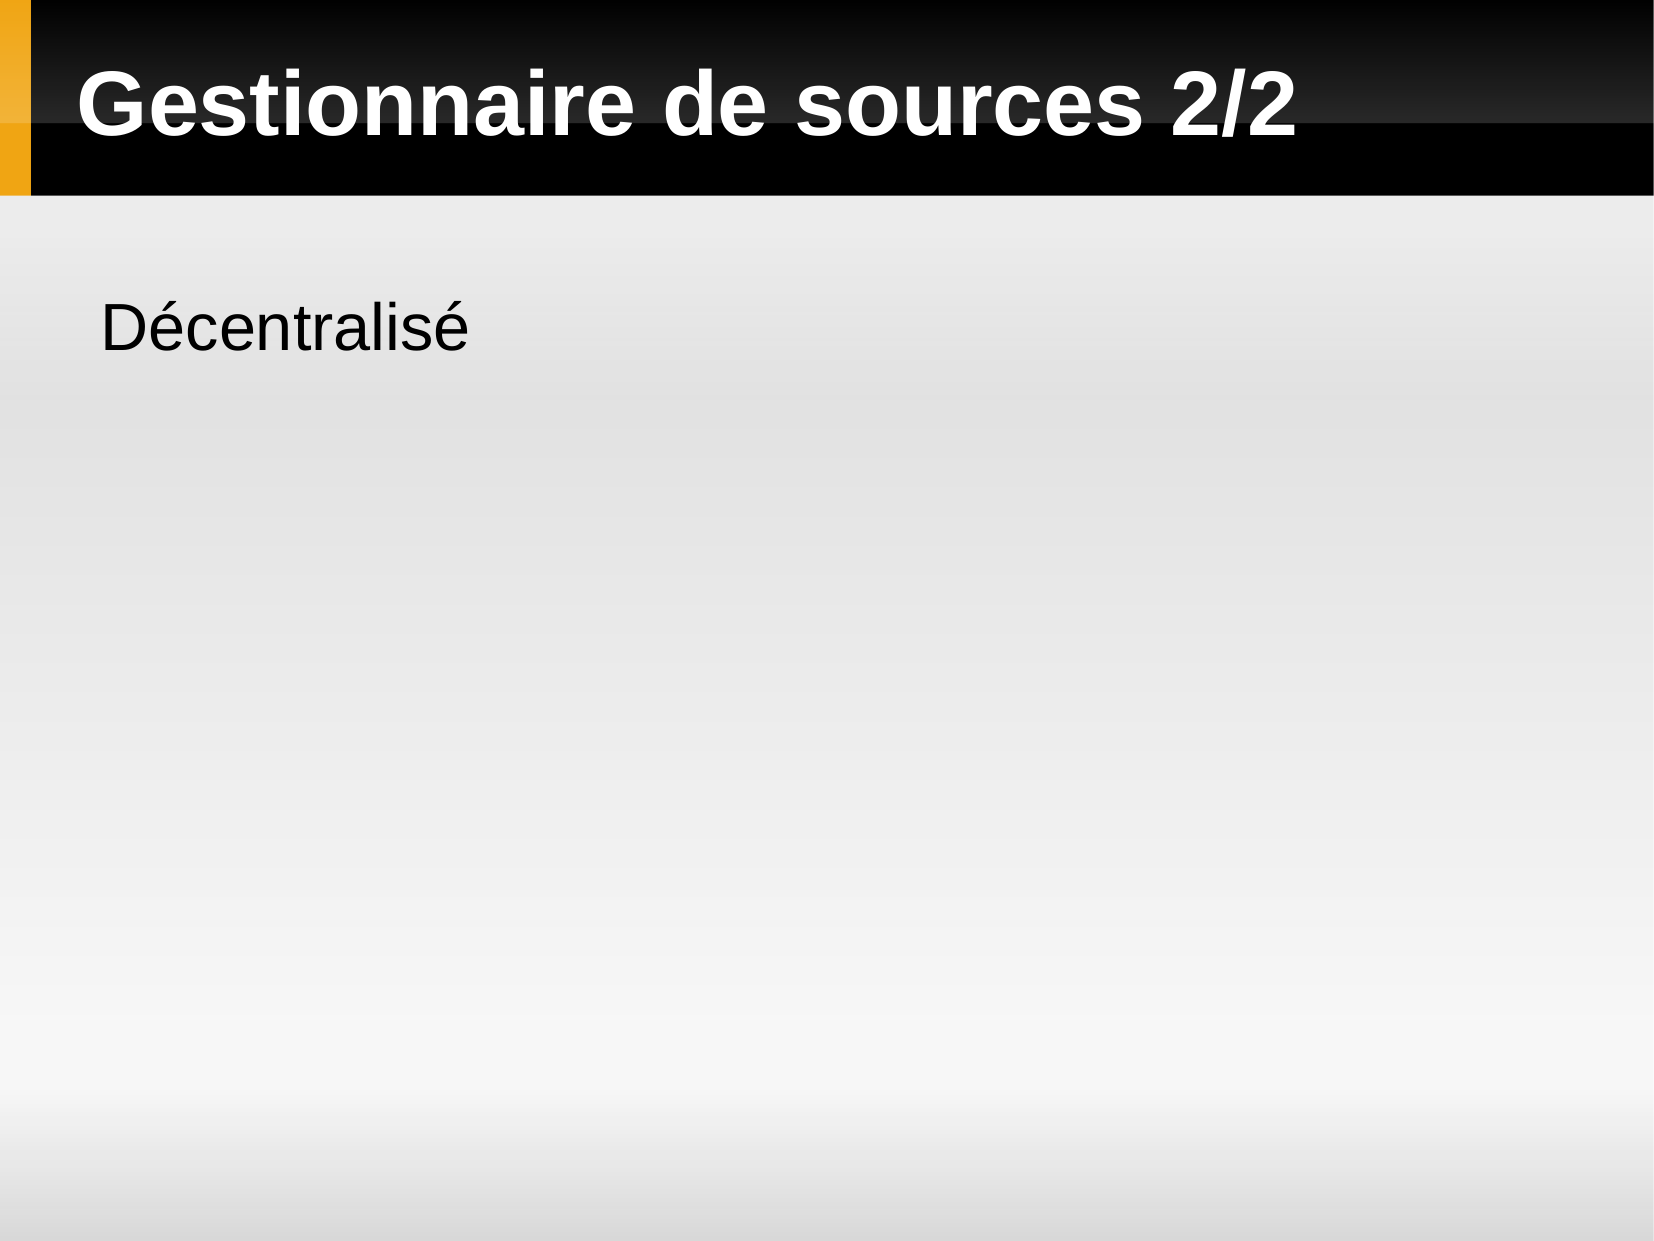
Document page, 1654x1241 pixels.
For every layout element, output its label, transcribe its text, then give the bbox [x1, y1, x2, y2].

list Décentralisé [82, 290, 1571, 1094]
picture [0, 0, 1654, 1241]
title Gestionnaire de sources 2/2 [76, 7, 1565, 200]
